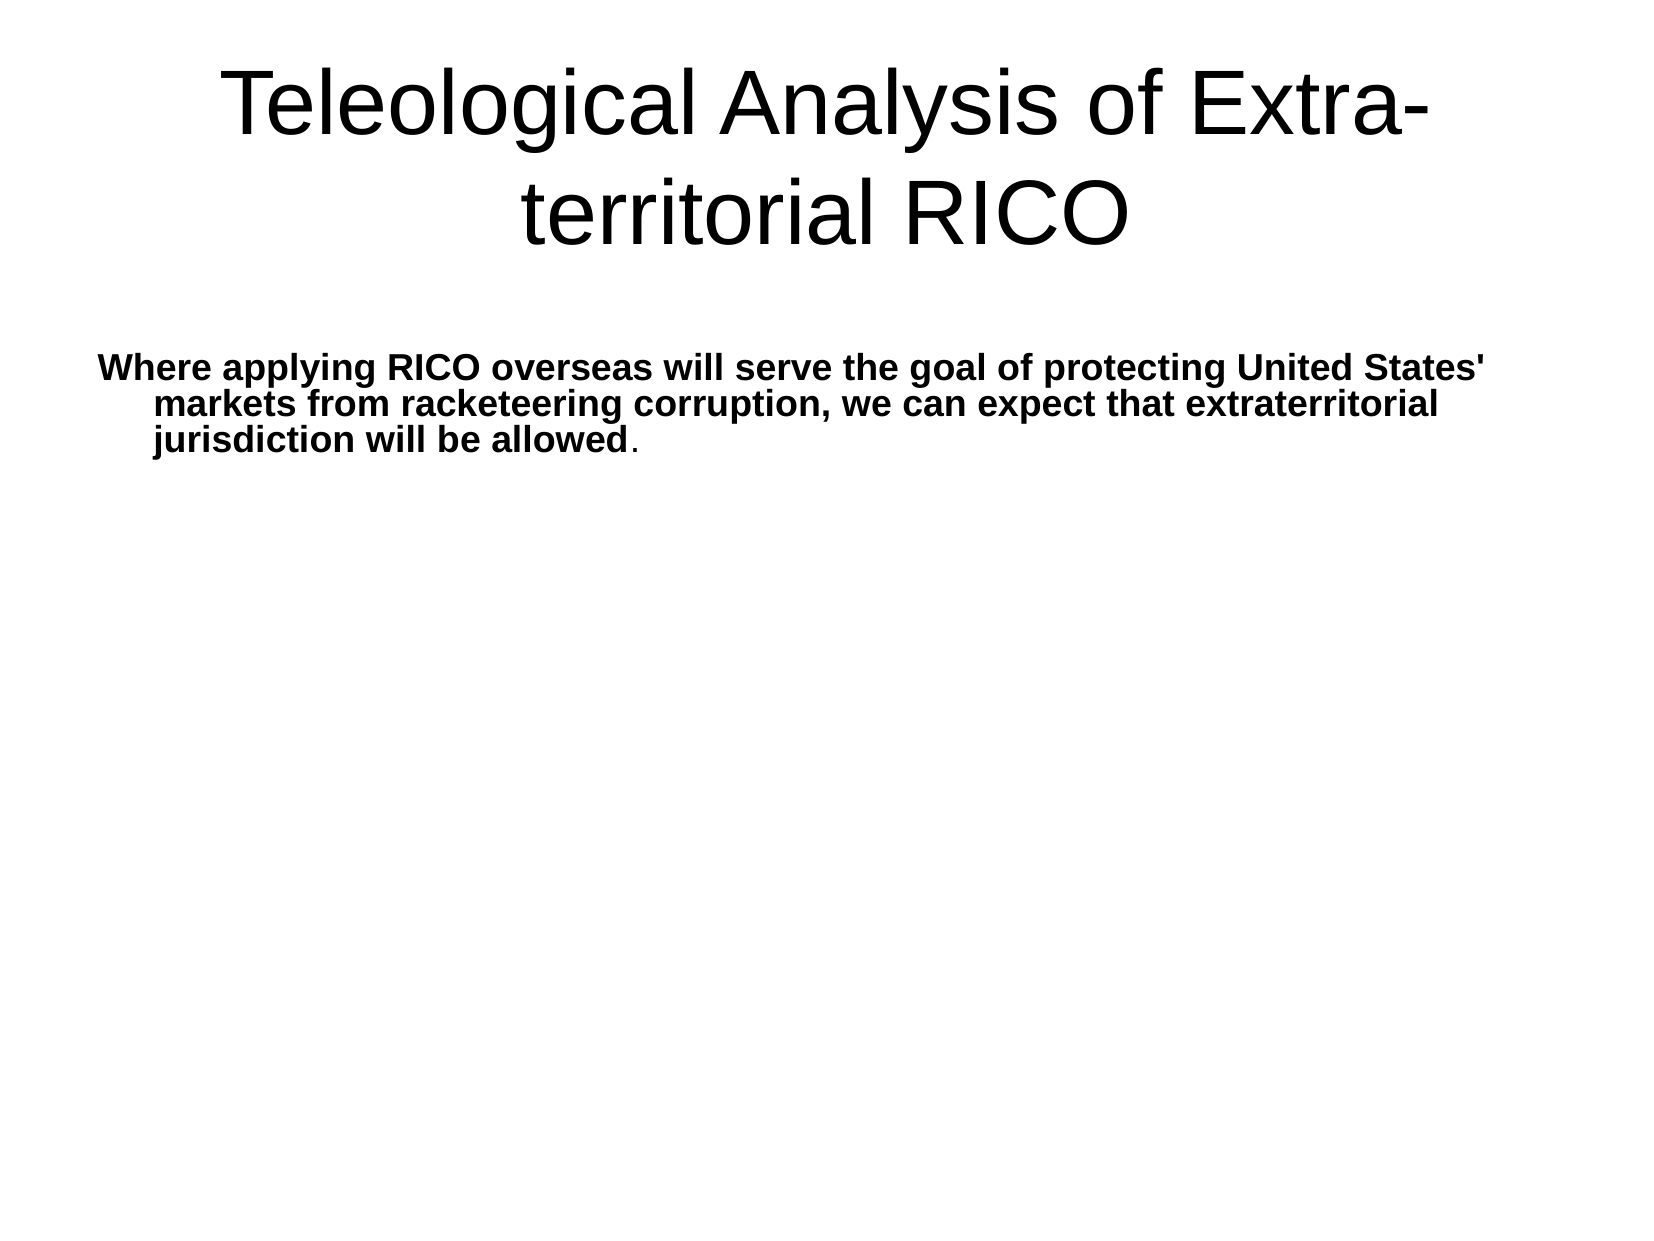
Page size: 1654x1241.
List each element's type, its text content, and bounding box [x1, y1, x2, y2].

list Where applying RICO overseas will serve the goal of protecting United States' markets from racketeering corruption, we can expect that extraterritorial jurisdiction will be allowed. [82, 289, 1571, 1108]
title Teleological Analysis of Extra-territorial RICO [82, 23, 1571, 283]
